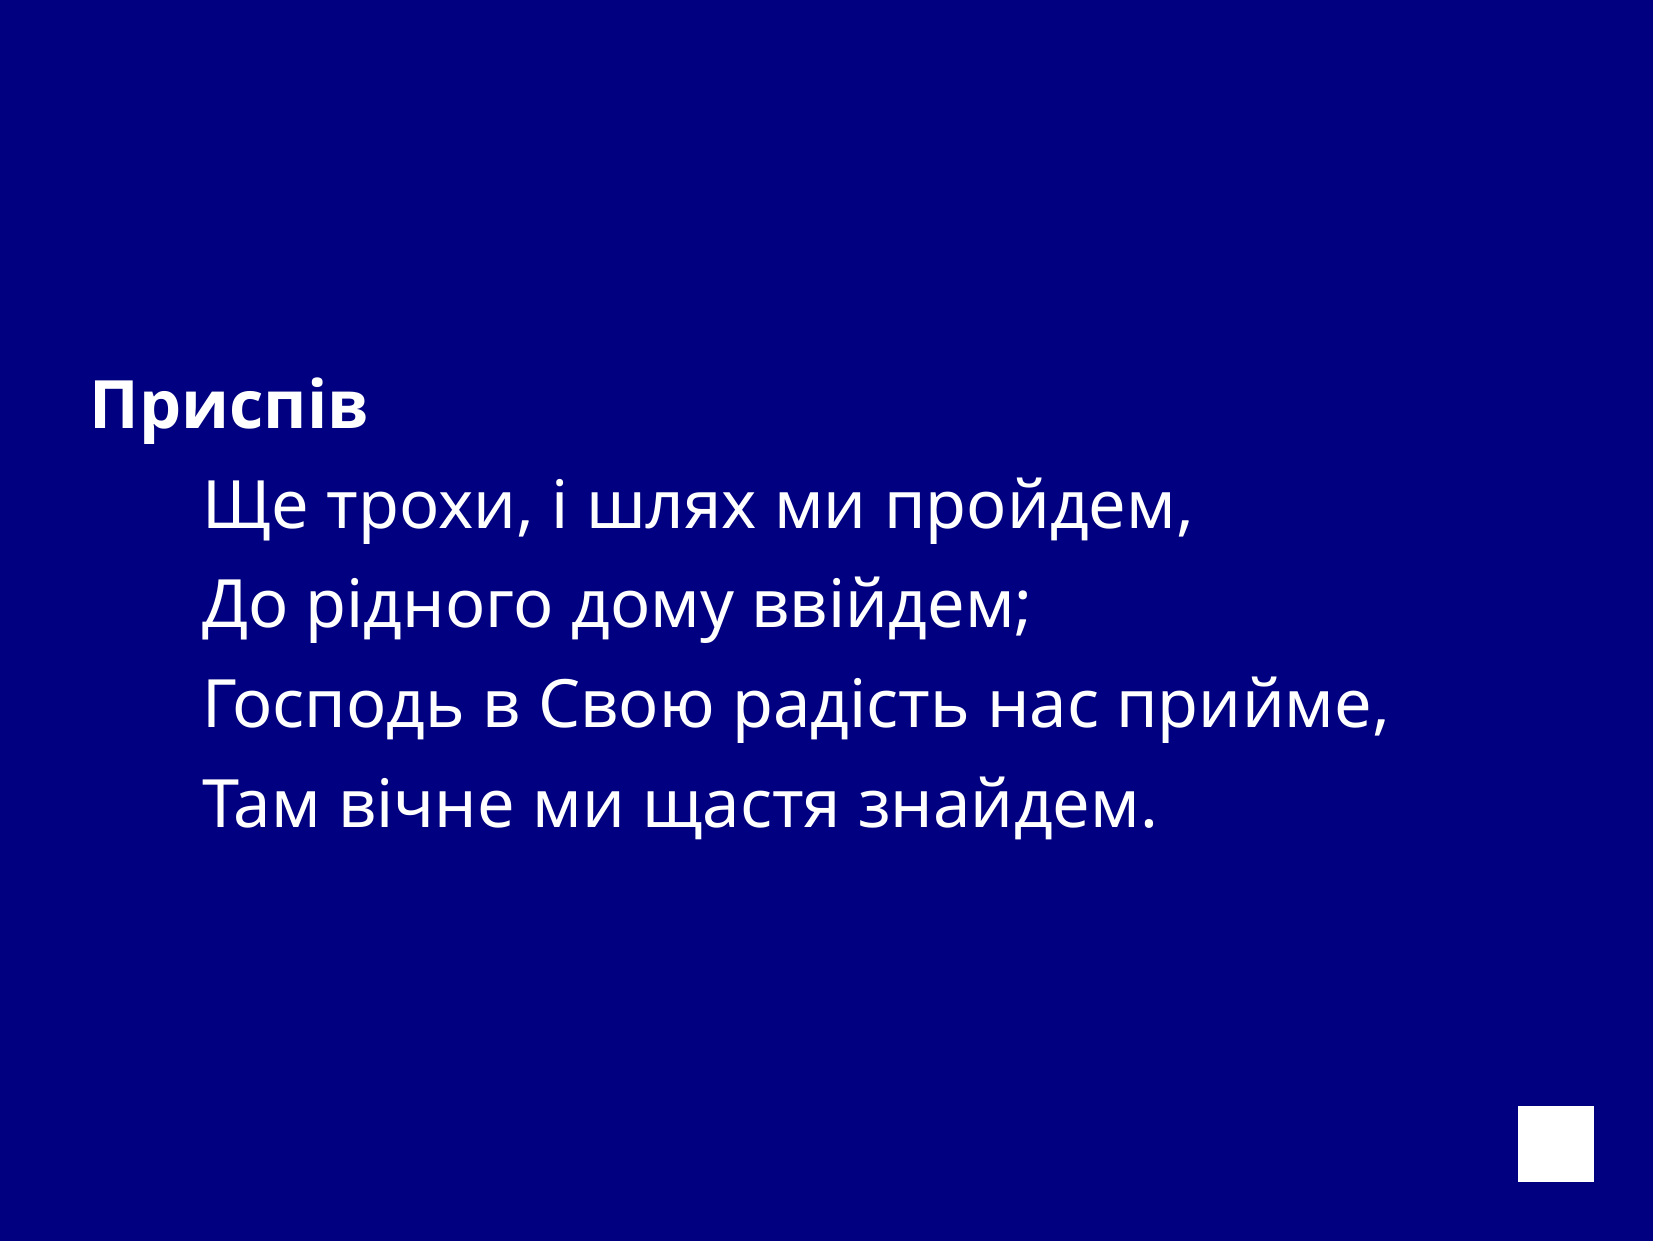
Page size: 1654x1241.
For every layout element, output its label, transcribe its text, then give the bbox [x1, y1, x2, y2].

text_box [1518, 1106, 1594, 1182]
text_box Приспів Ще трохи, і шлях ми пройдем, До рідного дому ввійдем; Господь в Свою радість нас прийме, Там вічне ми щастя знайдем. [75, 150, 1576, 1163]
